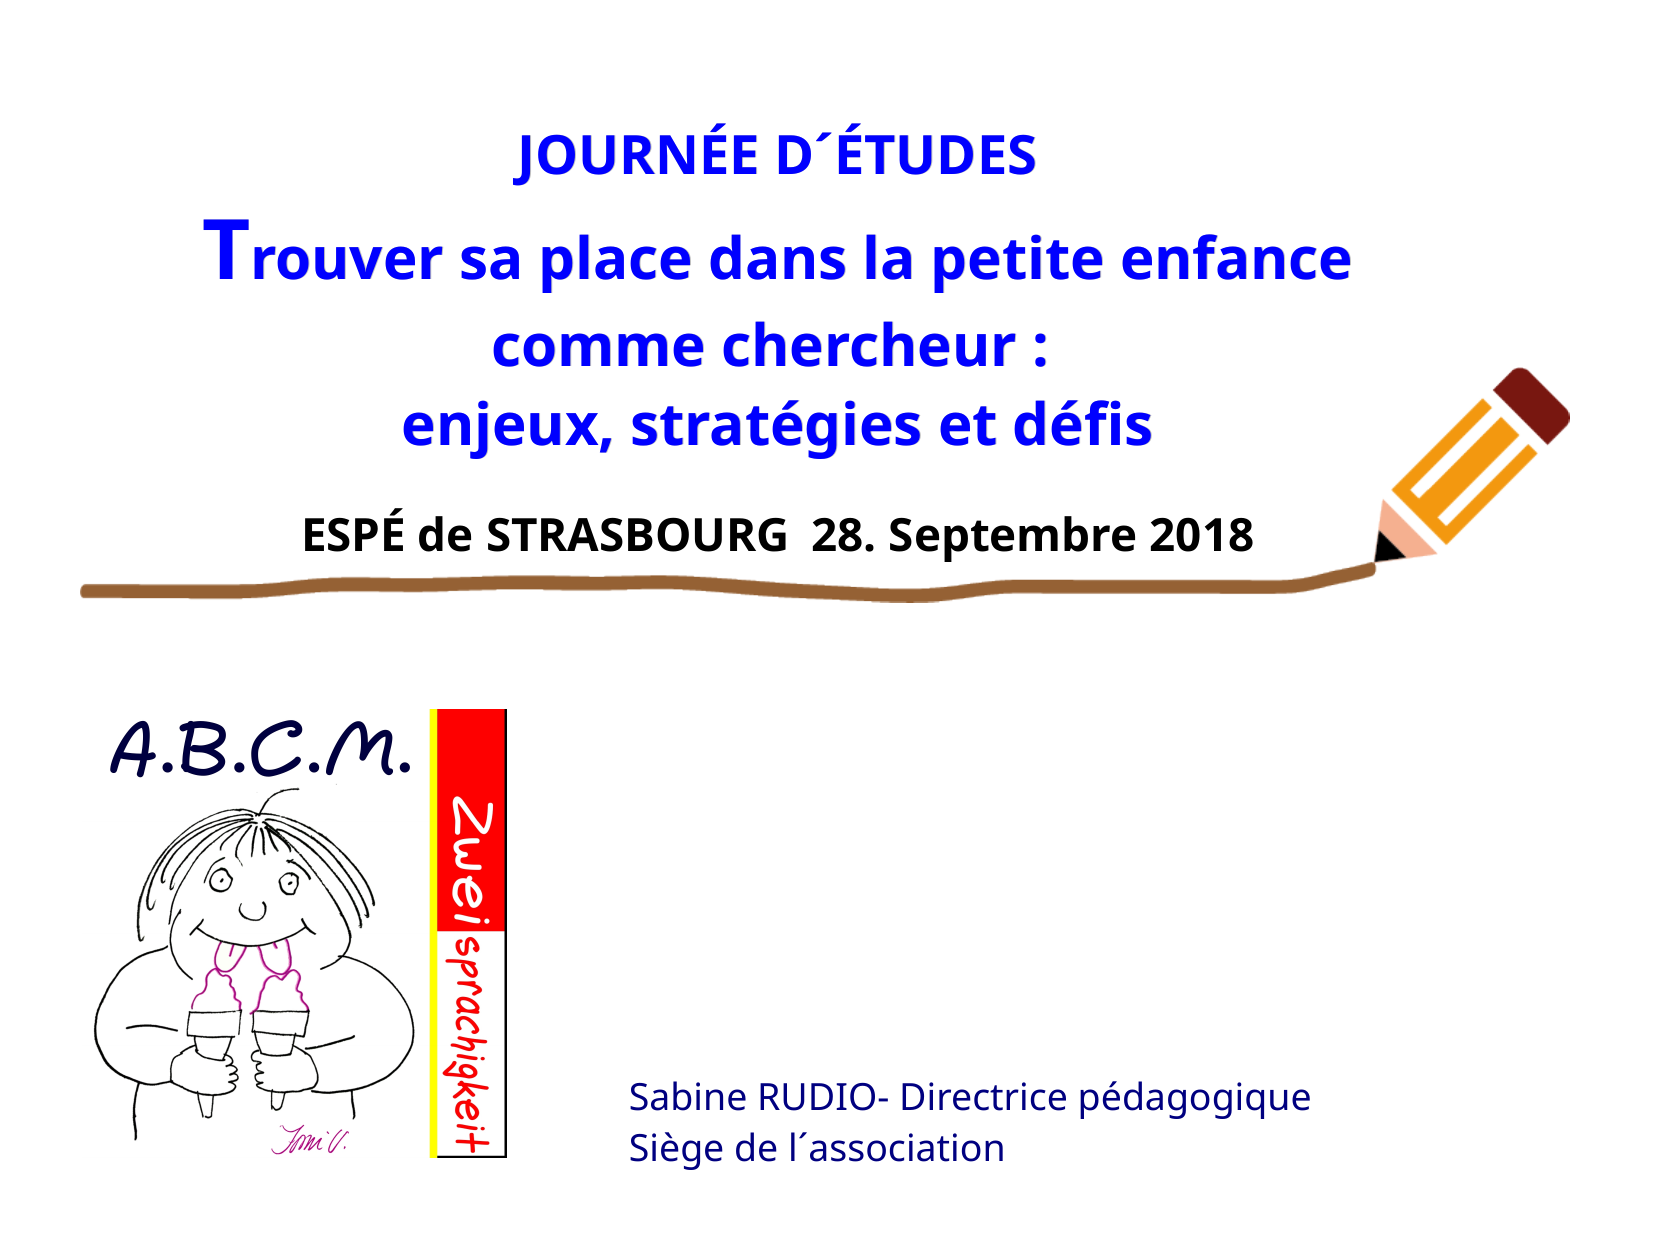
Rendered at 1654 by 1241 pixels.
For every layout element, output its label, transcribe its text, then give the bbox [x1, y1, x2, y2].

picture [82, 709, 507, 1158]
title JOURNÉE D´ÉTUDES Trouver sa place dans la petite enfance comme chercheur : enjeux, stratégies et défis ESPÉ de STRASBOURG 28. Septembre 2018 [177, 106, 1379, 586]
picture [80, 367, 1570, 603]
text_box Sabine RUDIO- Directrice pédagogique Siège de l´association [614, 1062, 1453, 1179]
